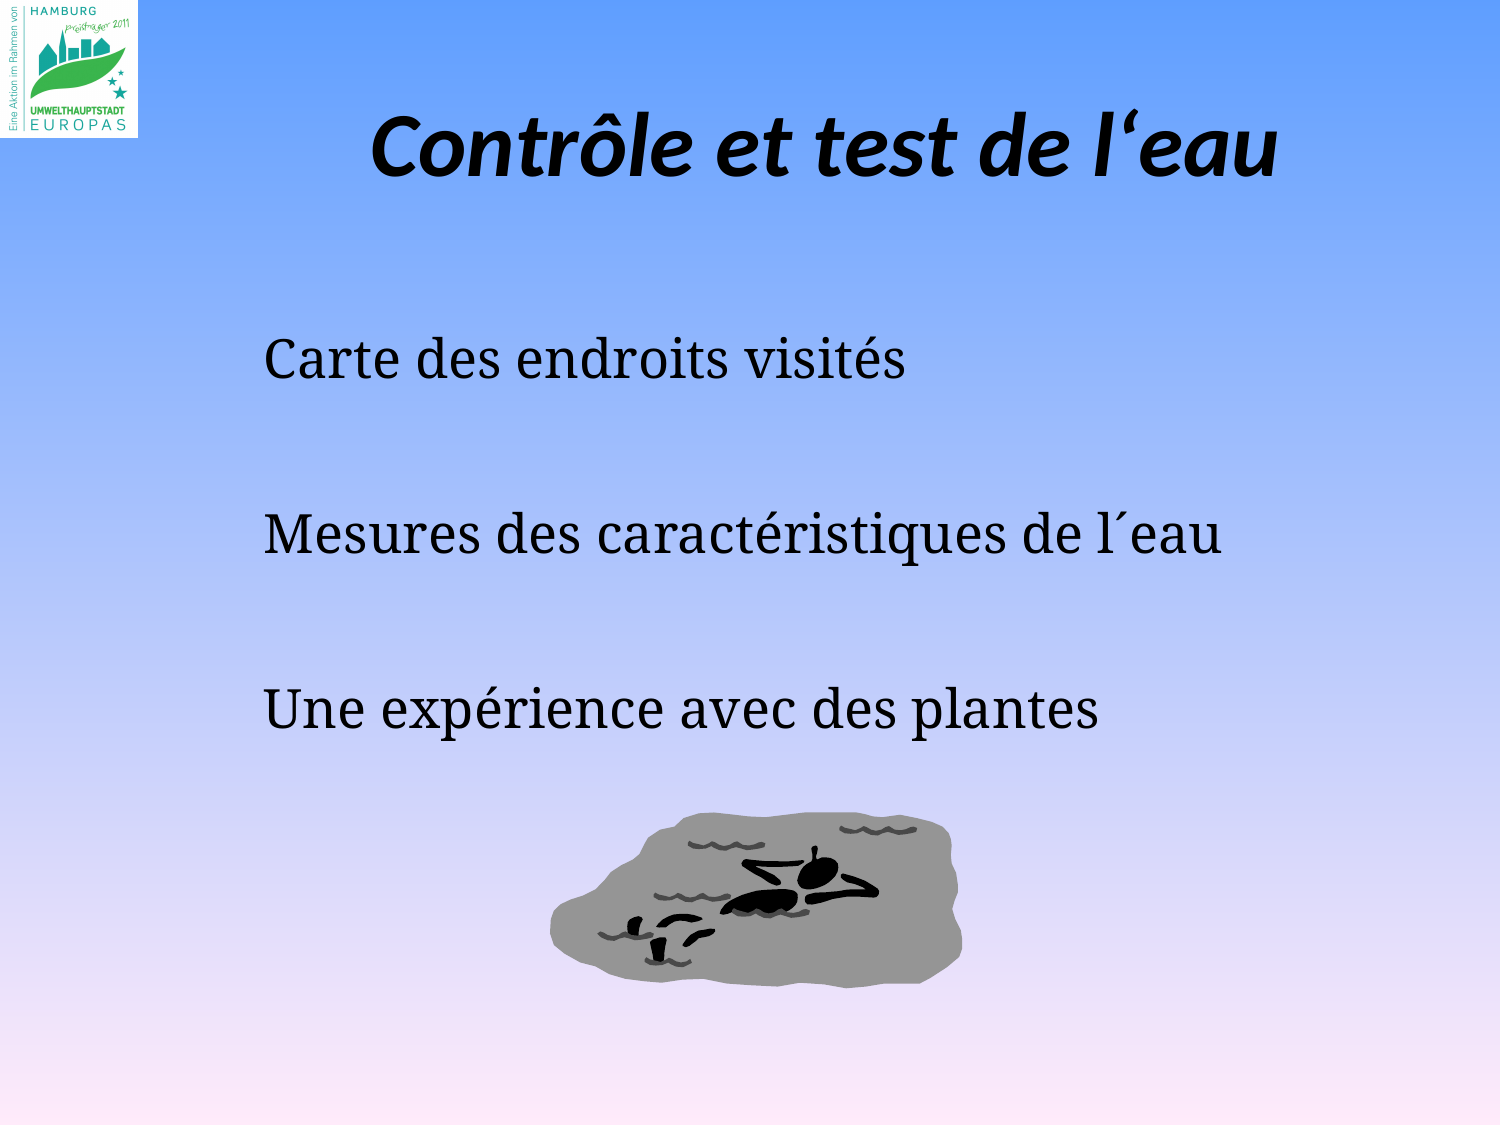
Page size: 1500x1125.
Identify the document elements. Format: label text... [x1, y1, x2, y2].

picture [549, 812, 963, 989]
text_box Contrôle et test de l‘eau [187, 99, 1465, 254]
picture [0, 0, 138, 138]
text_box Carte des endroits visités Mesures des caractéristiques de l´eau Une expérience avec des plantes [249, 312, 1293, 708]
